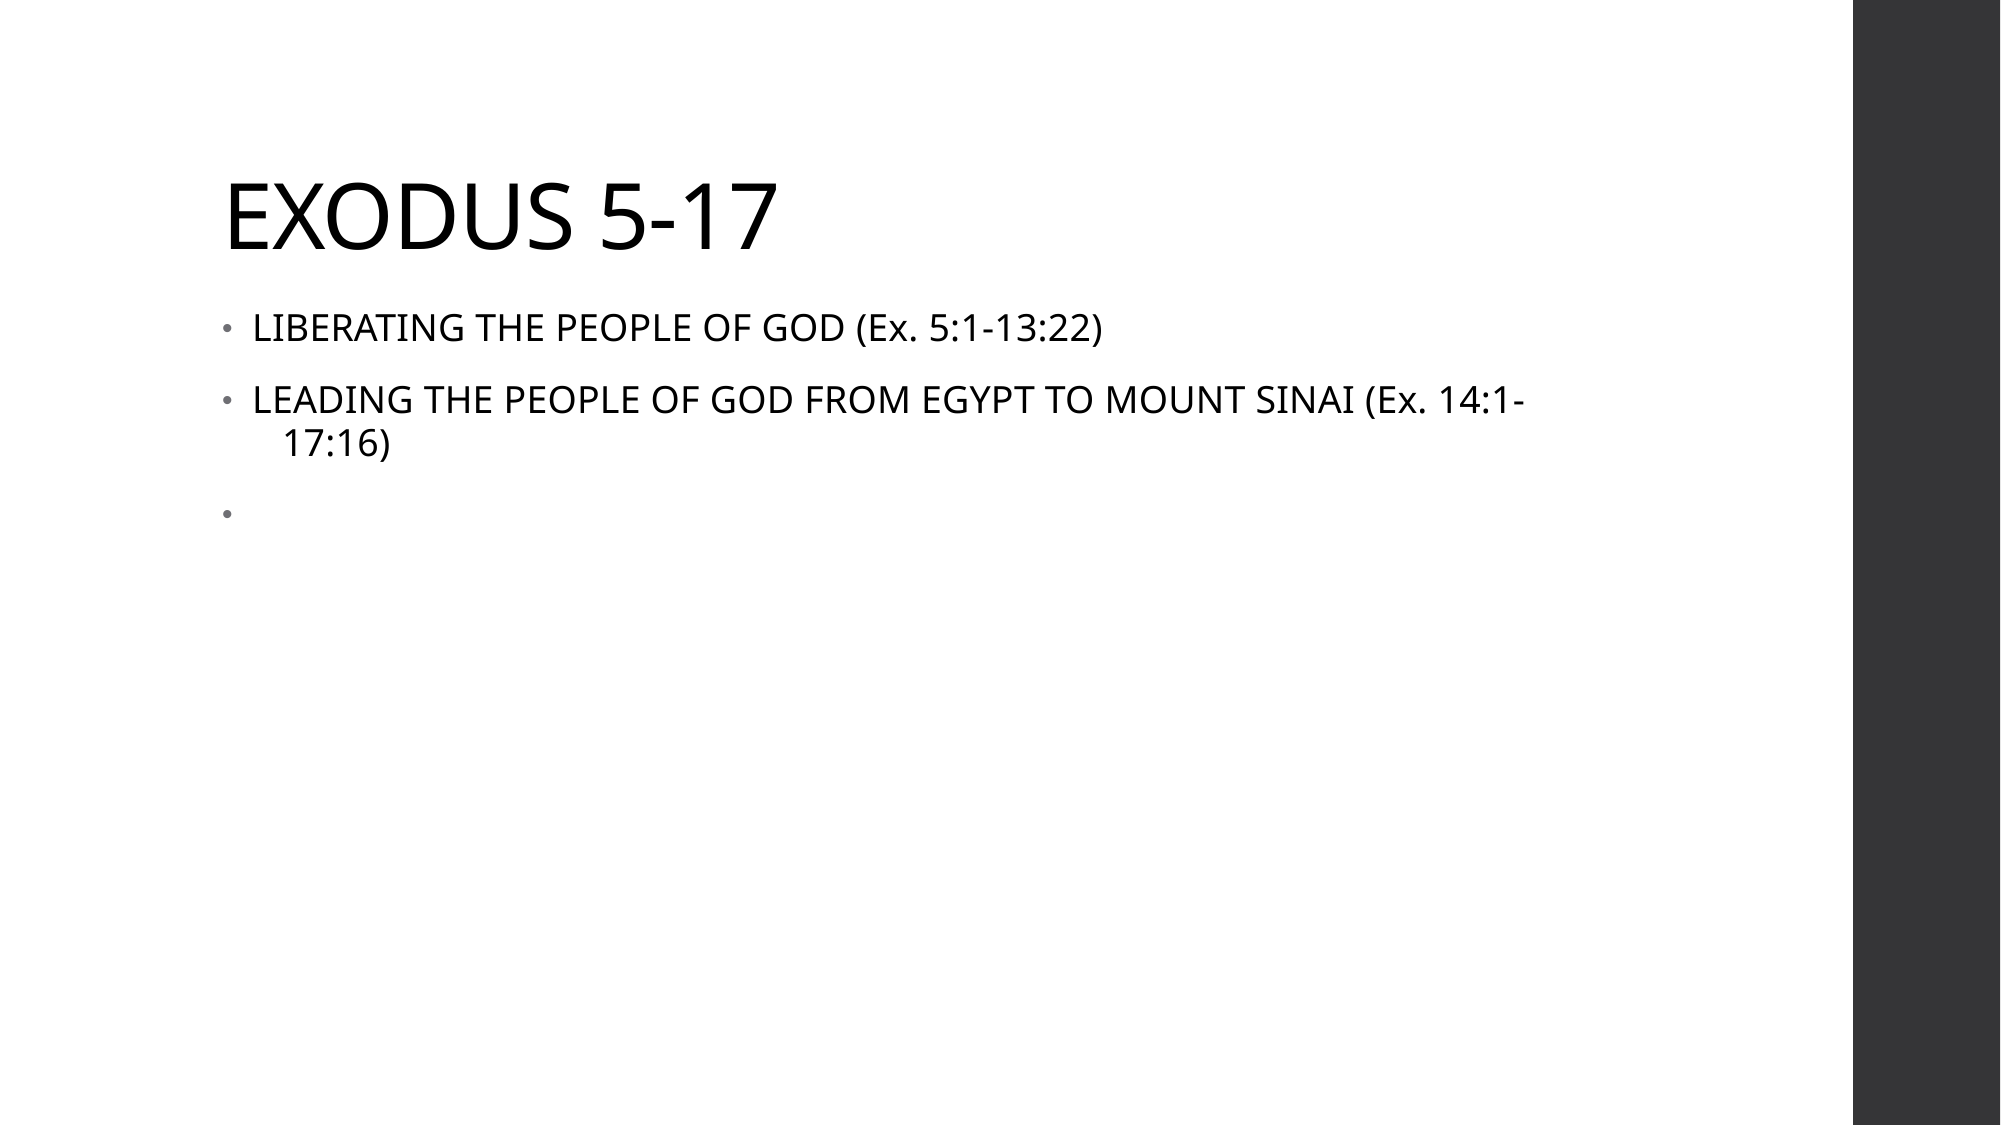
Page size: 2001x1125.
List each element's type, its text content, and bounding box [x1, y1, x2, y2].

list LIBERATING THE PEOPLE OF GOD (Ex. 5:1-13:22) LEADING THE PEOPLE OF GOD FROM EGYPT TO MOUNT SINAI (Ex. 14:1-17:16) [206, 299, 1617, 1014]
title EXODUS 5-17 [206, 60, 1797, 278]
